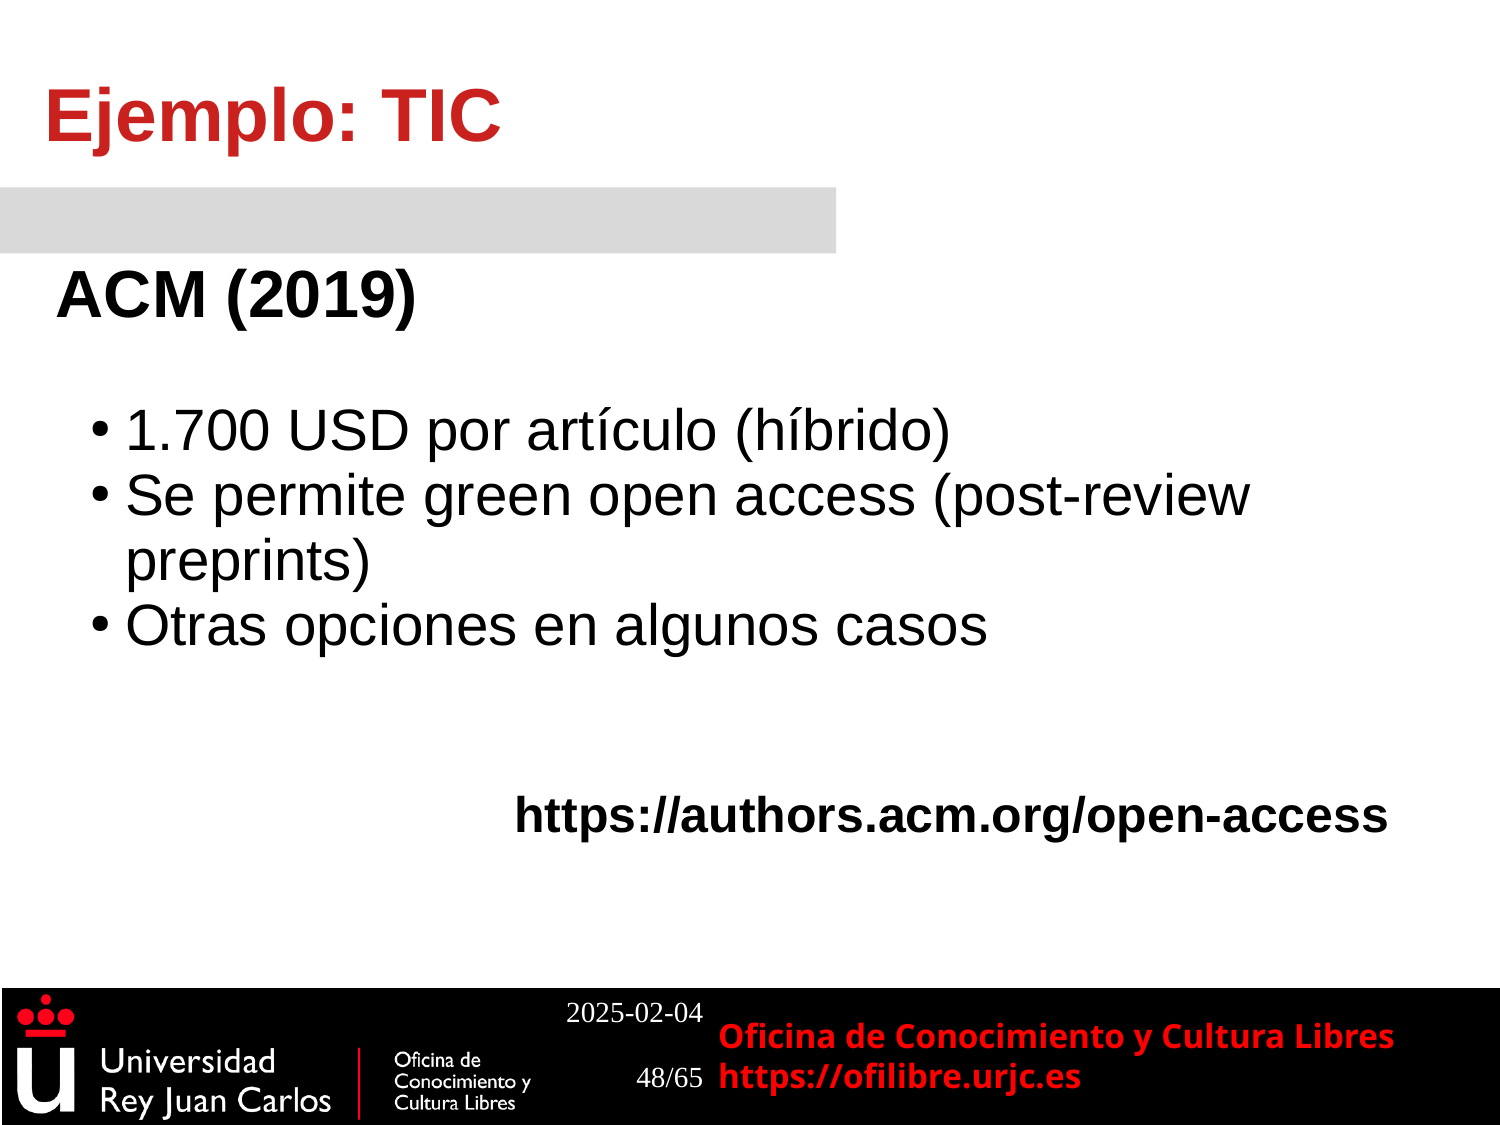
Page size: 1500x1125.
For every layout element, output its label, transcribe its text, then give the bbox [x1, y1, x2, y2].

text_box ACM (2019) [40, 249, 811, 340]
text_box https://authors.acm.org/open-access [412, 780, 1405, 851]
text_box Ejemplo: TIC [30, 66, 1036, 249]
text_box 1.700 USD por artículo (híbrido) Se permite green open access (post-review preprints) Otras opciones en algunos casos [75, 390, 1351, 666]
picture [17, 994, 531, 1120]
title [75, 7, 1425, 196]
